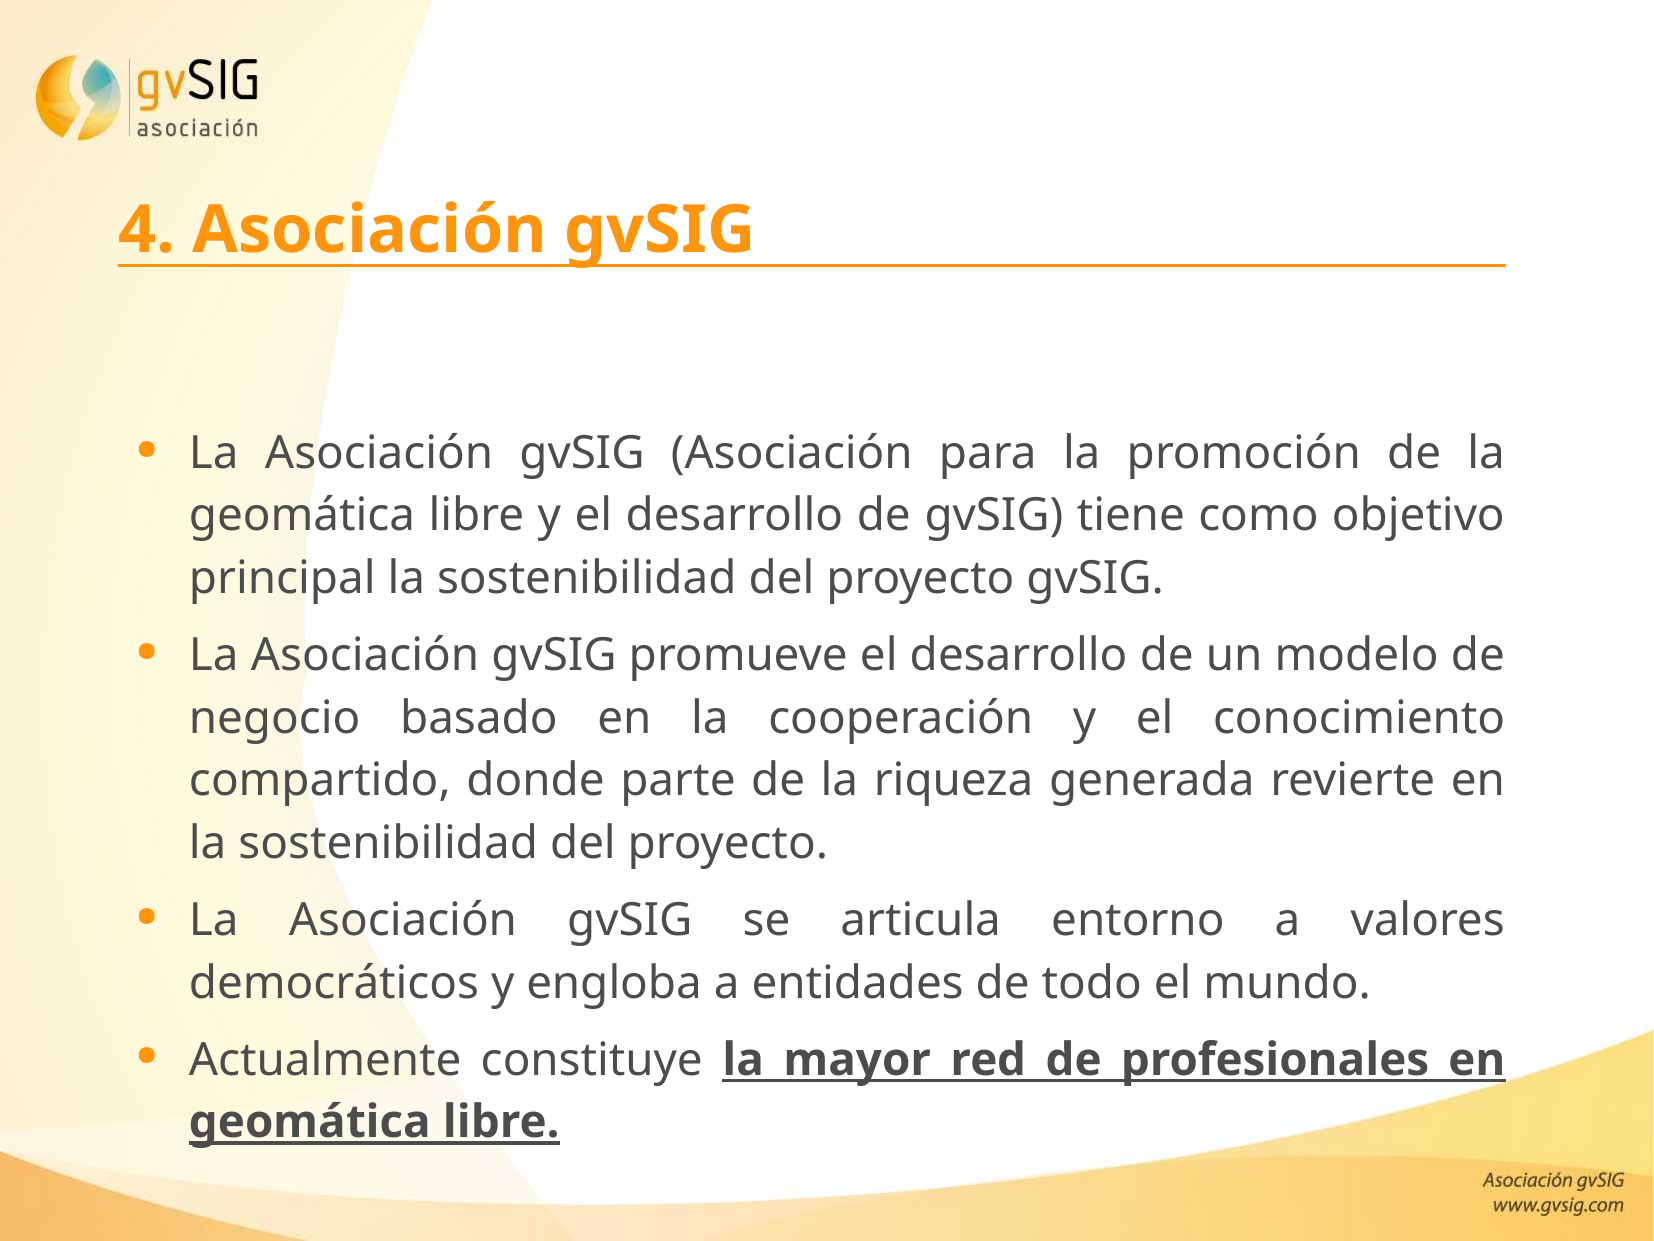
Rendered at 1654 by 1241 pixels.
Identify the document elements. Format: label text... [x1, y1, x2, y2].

list La Asociación gvSIG (Asociación para la promoción de la geomática libre y el desarrollo de gvSIG) tiene como objetivo principal la sostenibilidad del proyecto gvSIG. La Asociación gvSIG promueve el desarrollo de un modelo de negocio basado en la cooperación y el conocimiento compartido, donde parte de la riqueza generada revierte en la sostenibilidad del proyecto. La Asociación gvSIG se articula entorno a valores democráticos y engloba a entidades de todo el mundo. Actualmente constituye la mayor red de profesionales en geomática libre. [118, 419, 1506, 1050]
picture [0, 0, 1654, 1241]
title 4. Asociación gvSIG [118, 177, 1607, 276]
